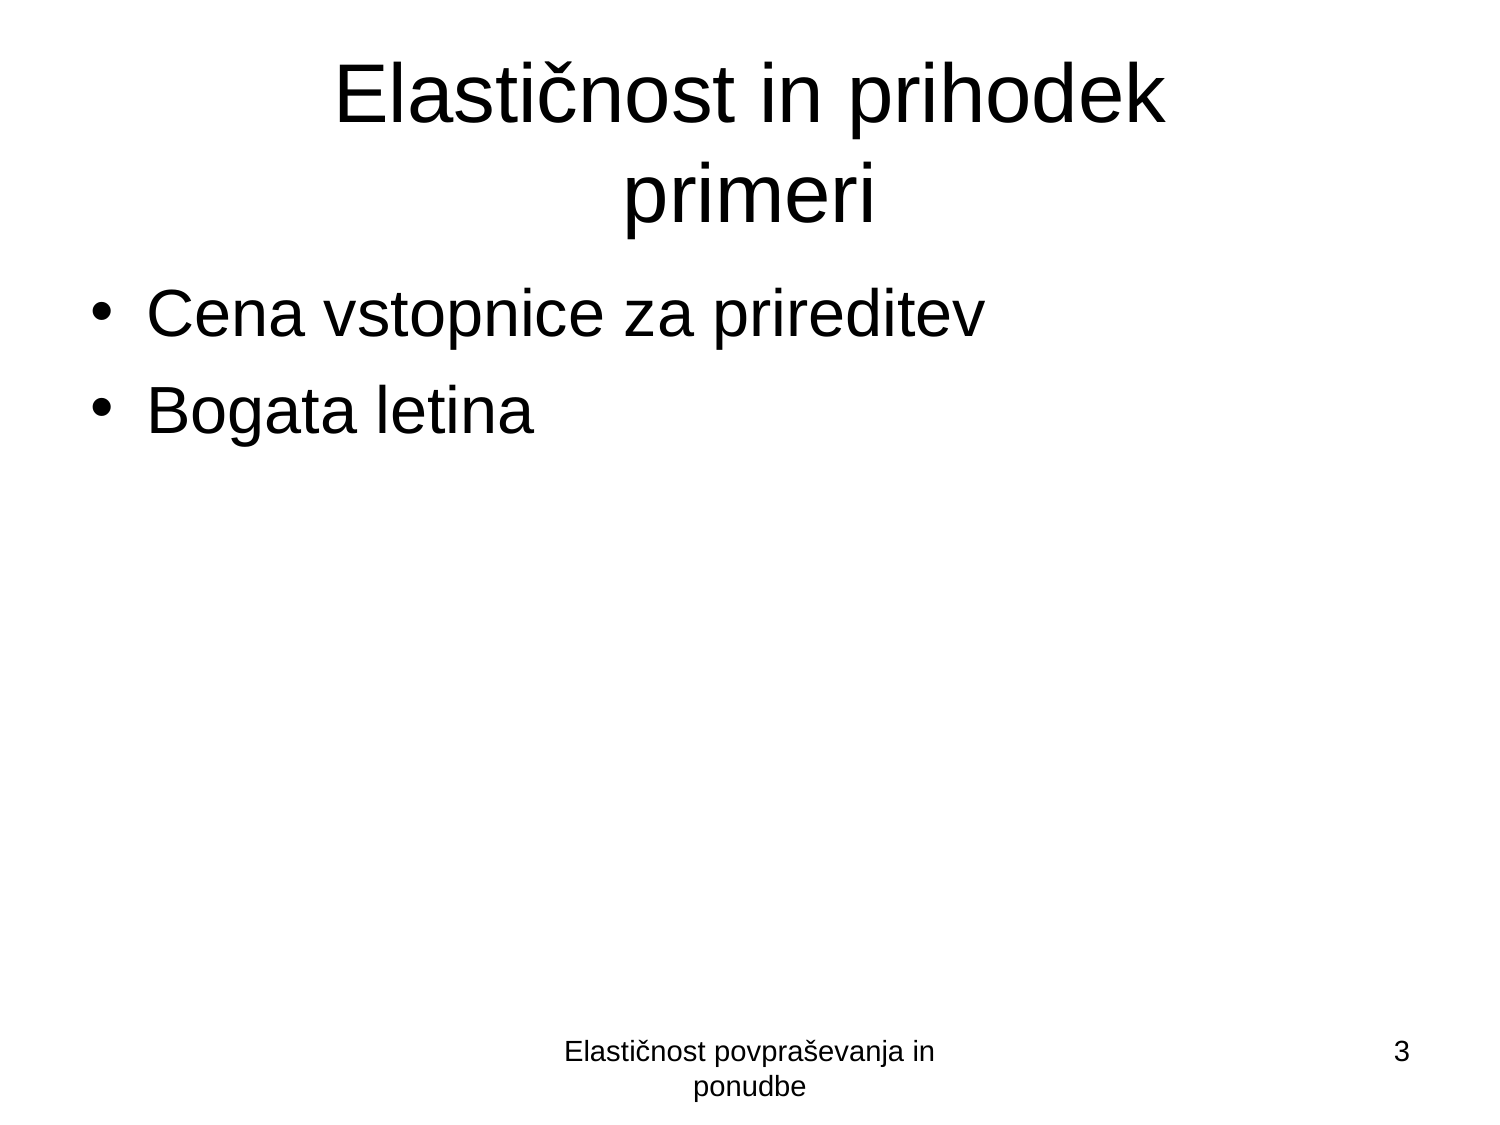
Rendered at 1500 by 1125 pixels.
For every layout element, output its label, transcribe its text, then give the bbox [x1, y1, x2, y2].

text_box Elastičnost povpraševanja in ponudbe [512, 1024, 988, 1103]
list Cena vstopnice za prireditev Bogata letina [75, 262, 1426, 1006]
title Elastičnost in prihodek primeri [75, 31, 1426, 247]
text_box <number> [1074, 1024, 1426, 1103]
